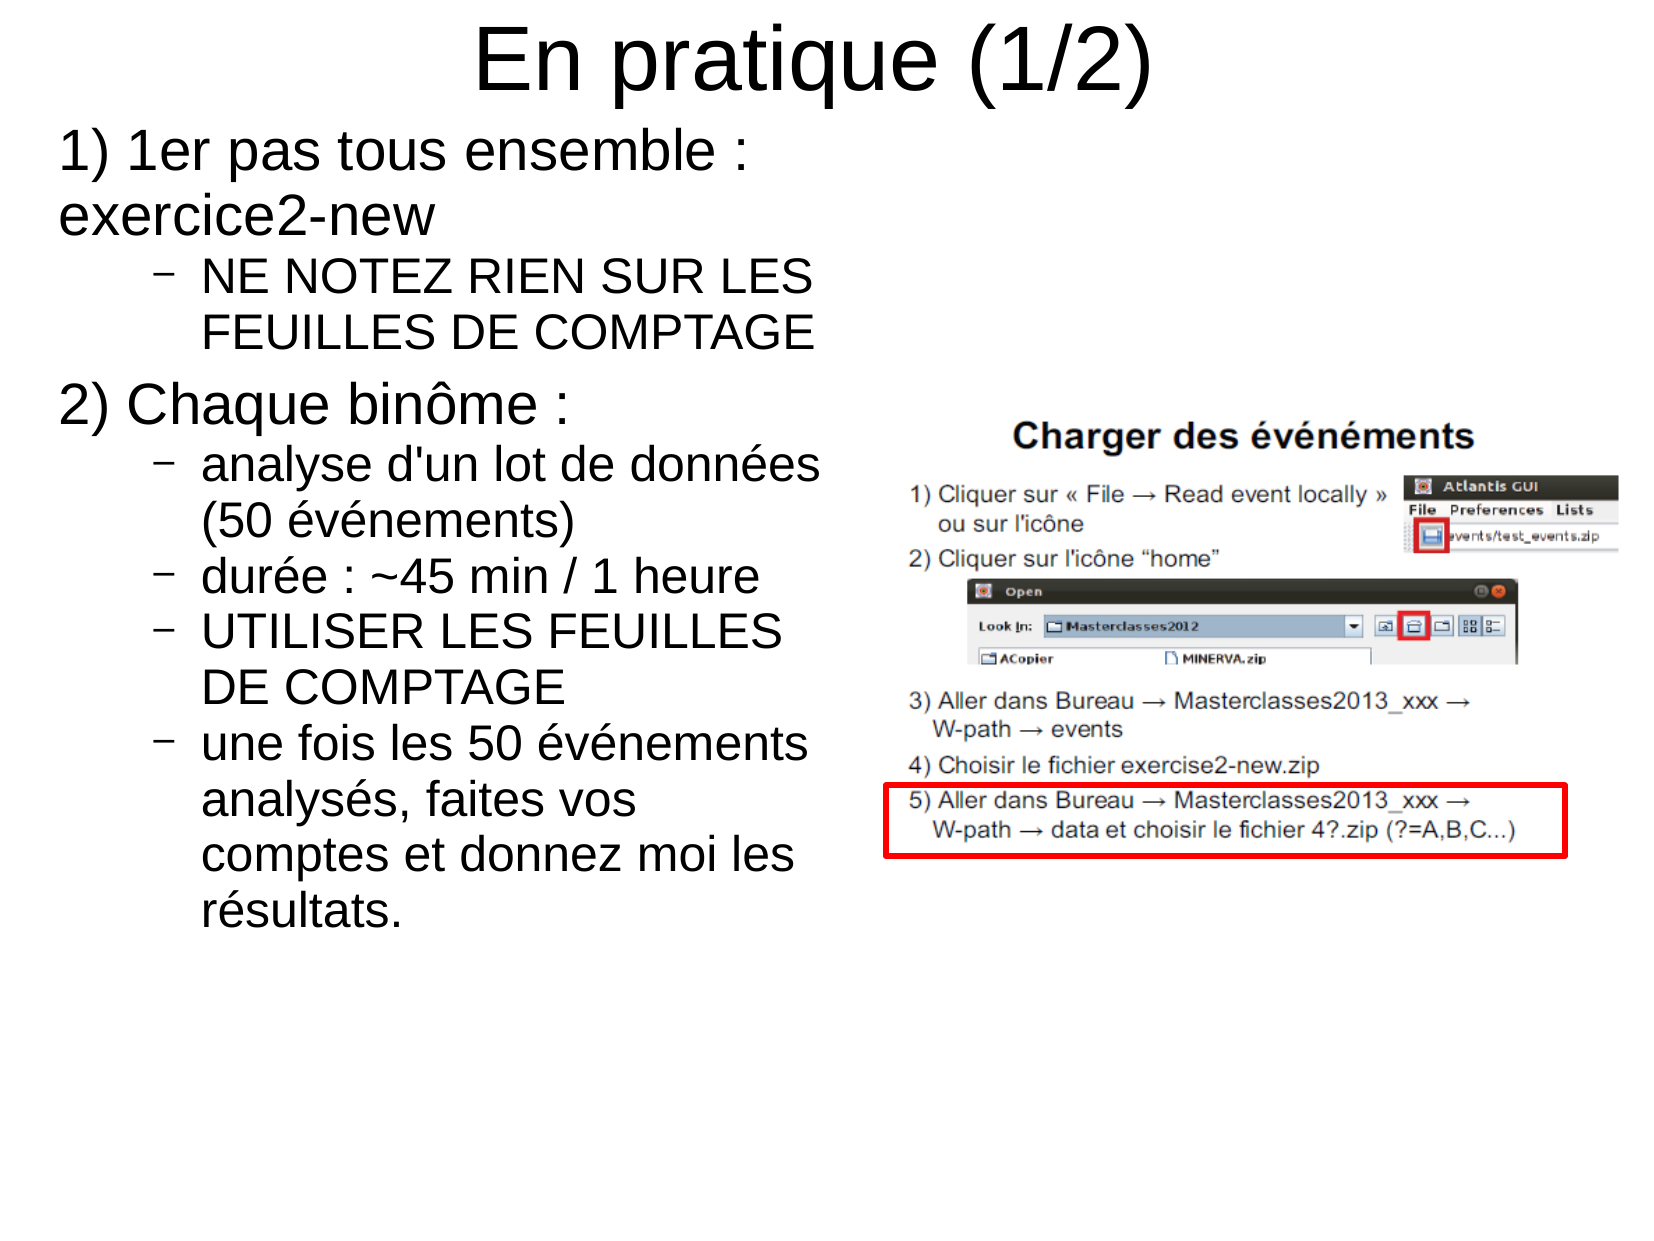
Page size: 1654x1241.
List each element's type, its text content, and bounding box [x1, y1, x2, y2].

list 1) 1er pas tous ensemble : exercice2-new NE NOTEZ RIEN SUR LES FEUILLES DE COMPTAGE 2) Chaque binôme : analyse d'un lot de données (50 événements) durée : ~45 min / 1 heure UTILISER LES FEUILLES DE COMPTAGE une fois les 50 événements analysés, faites vos comptes et donnez moi les résultats. [59, 118, 823, 1211]
picture [860, 399, 1625, 870]
title En pratique (1/2) [82, 0, 1571, 119]
